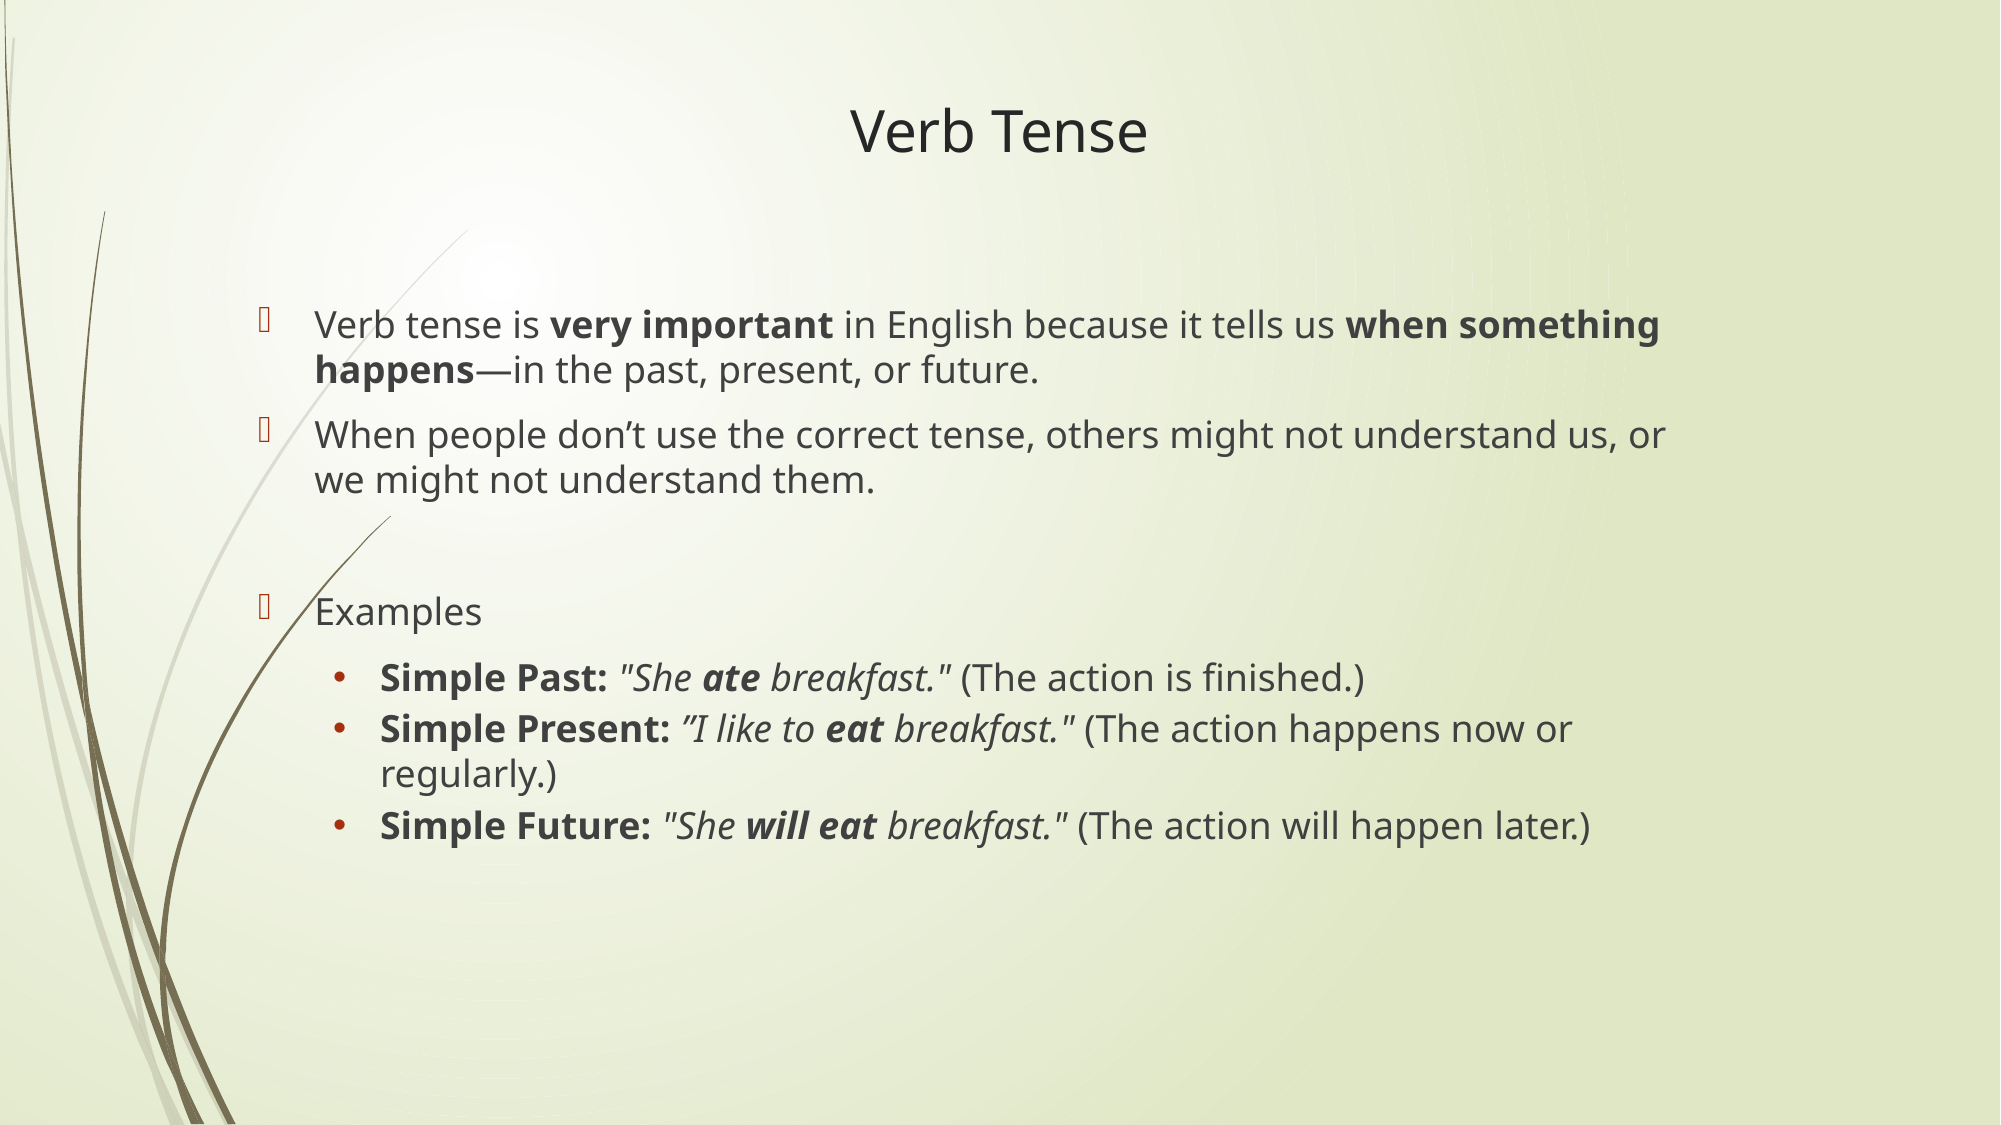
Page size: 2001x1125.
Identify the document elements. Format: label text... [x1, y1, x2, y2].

list Verb tense is very important in English because it tells us when something happens—in the past, present, or future. When people don’t use the correct tense, others might not understand us, or we might not understand them. Examples Simple Past: "She ate breakfast." (The action is finished.) Simple Present: ”I like to eat breakfast." (The action happens now or regularly.) Simple Future: "She will eat breakfast." (The action will happen later.) [243, 293, 1700, 910]
title Verb Tense [50, 86, 1950, 216]
